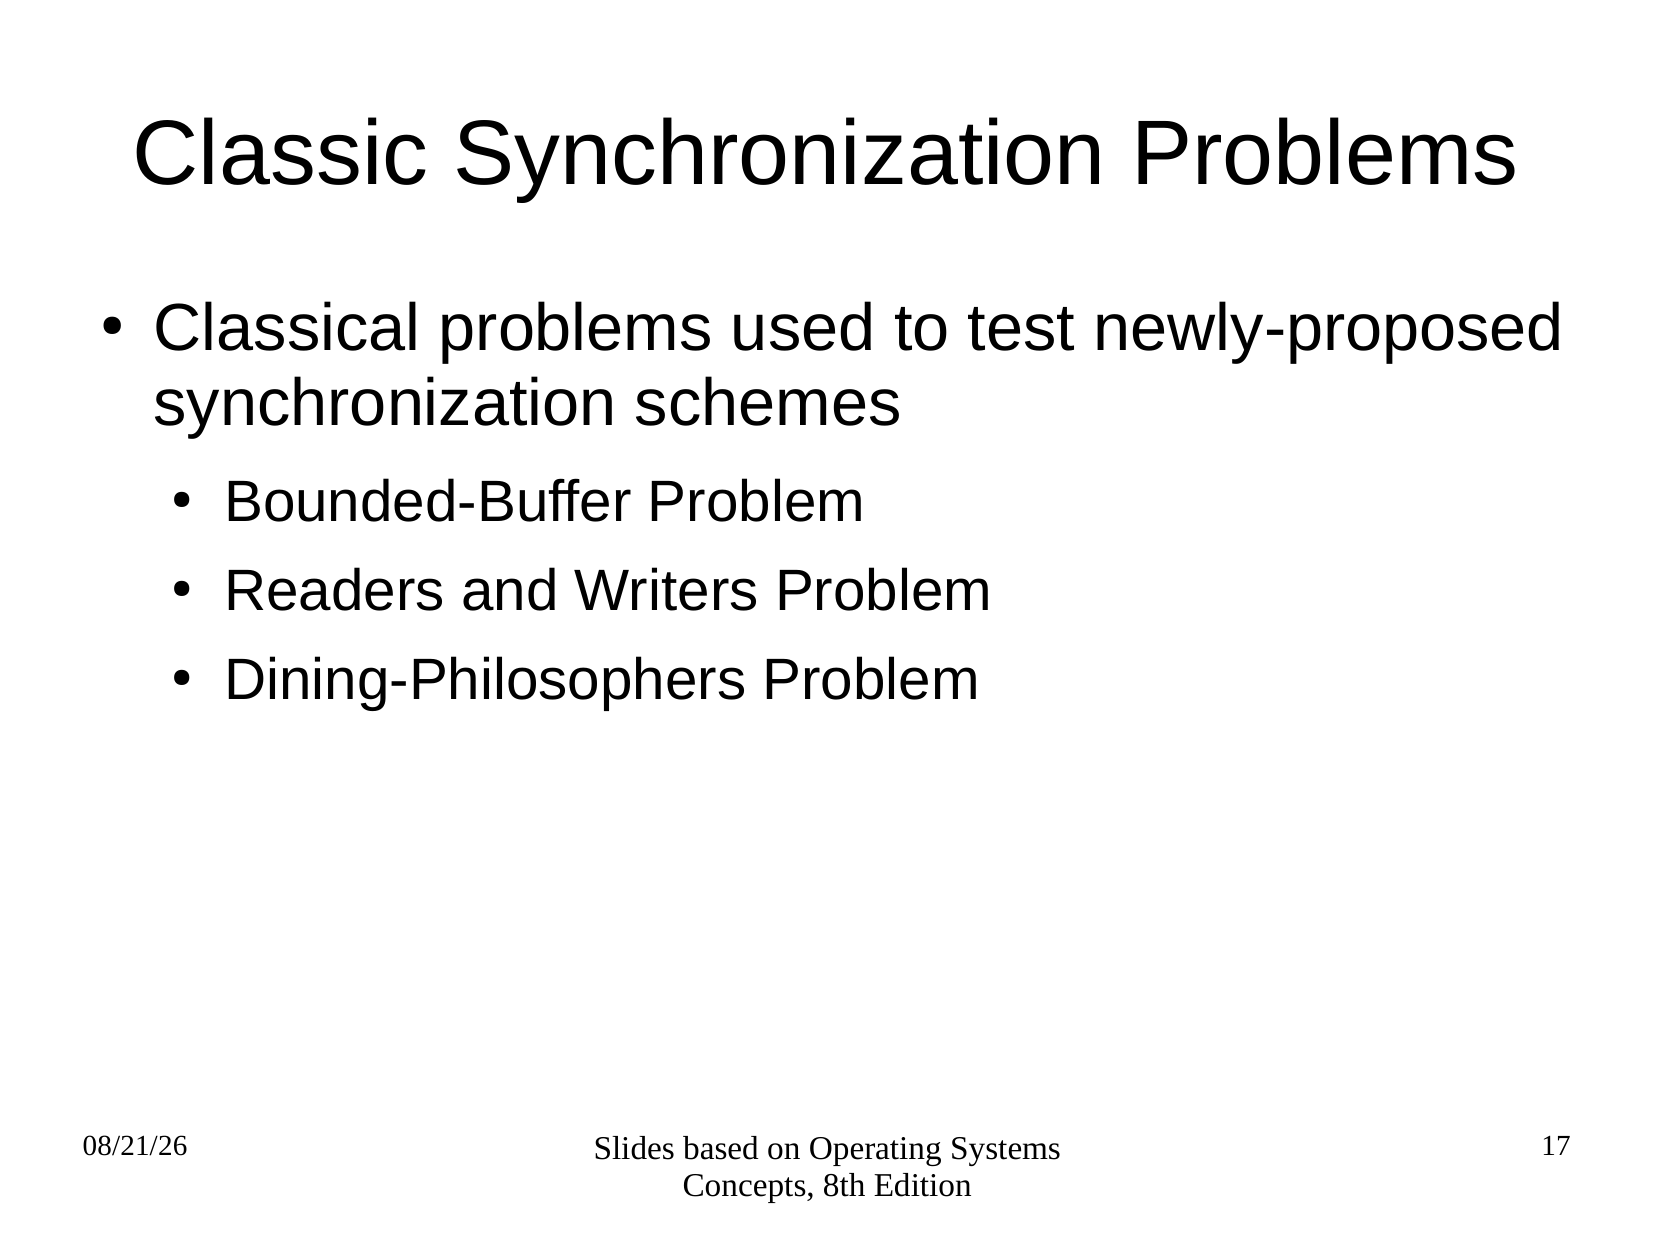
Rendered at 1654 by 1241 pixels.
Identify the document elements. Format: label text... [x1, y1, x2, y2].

title Classic Synchronization Problems [82, 49, 1571, 257]
list Classical problems used to test newly-proposed synchronization schemes Bounded-Buffer Problem Readers and Writers Problem Dining-Philosophers Problem [82, 290, 1571, 1109]
